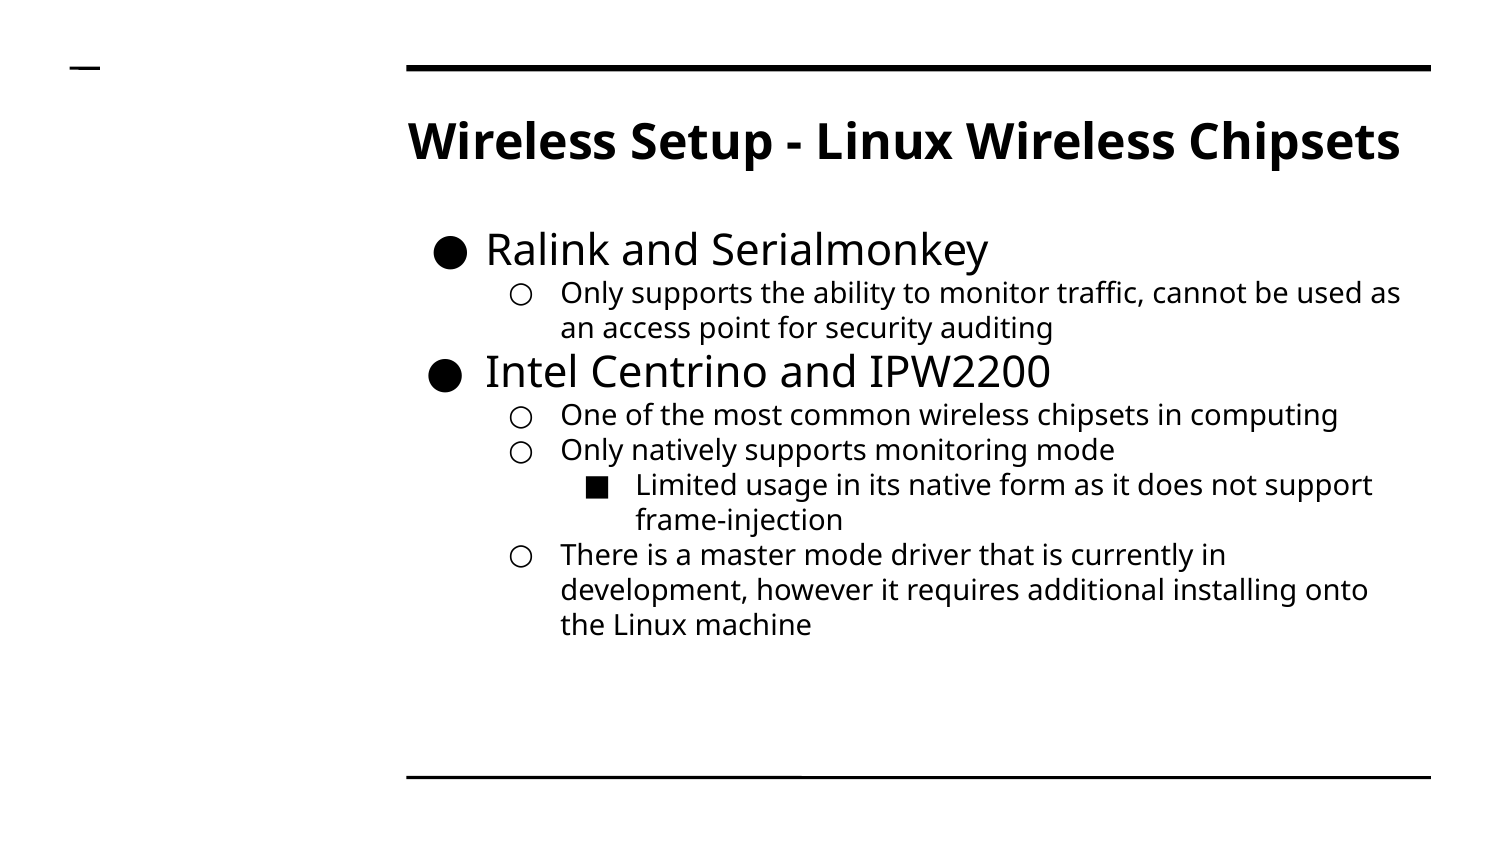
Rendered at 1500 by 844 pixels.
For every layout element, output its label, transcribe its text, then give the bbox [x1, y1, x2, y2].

list Ralink and Serialmonkey Only supports the ability to monitor traffic, cannot be used as an access point for security auditing Intel Centrino and IPW2200 One of the most common wireless chipsets in computing Only natively supports monitoring mode Limited usage in its native form as it does not support frame-injection There is a master mode driver that is currently in development, however it requires additional installing onto the Linux machine [395, 206, 1433, 755]
title Wireless Setup - Linux Wireless Chipsets [393, 94, 1431, 199]
